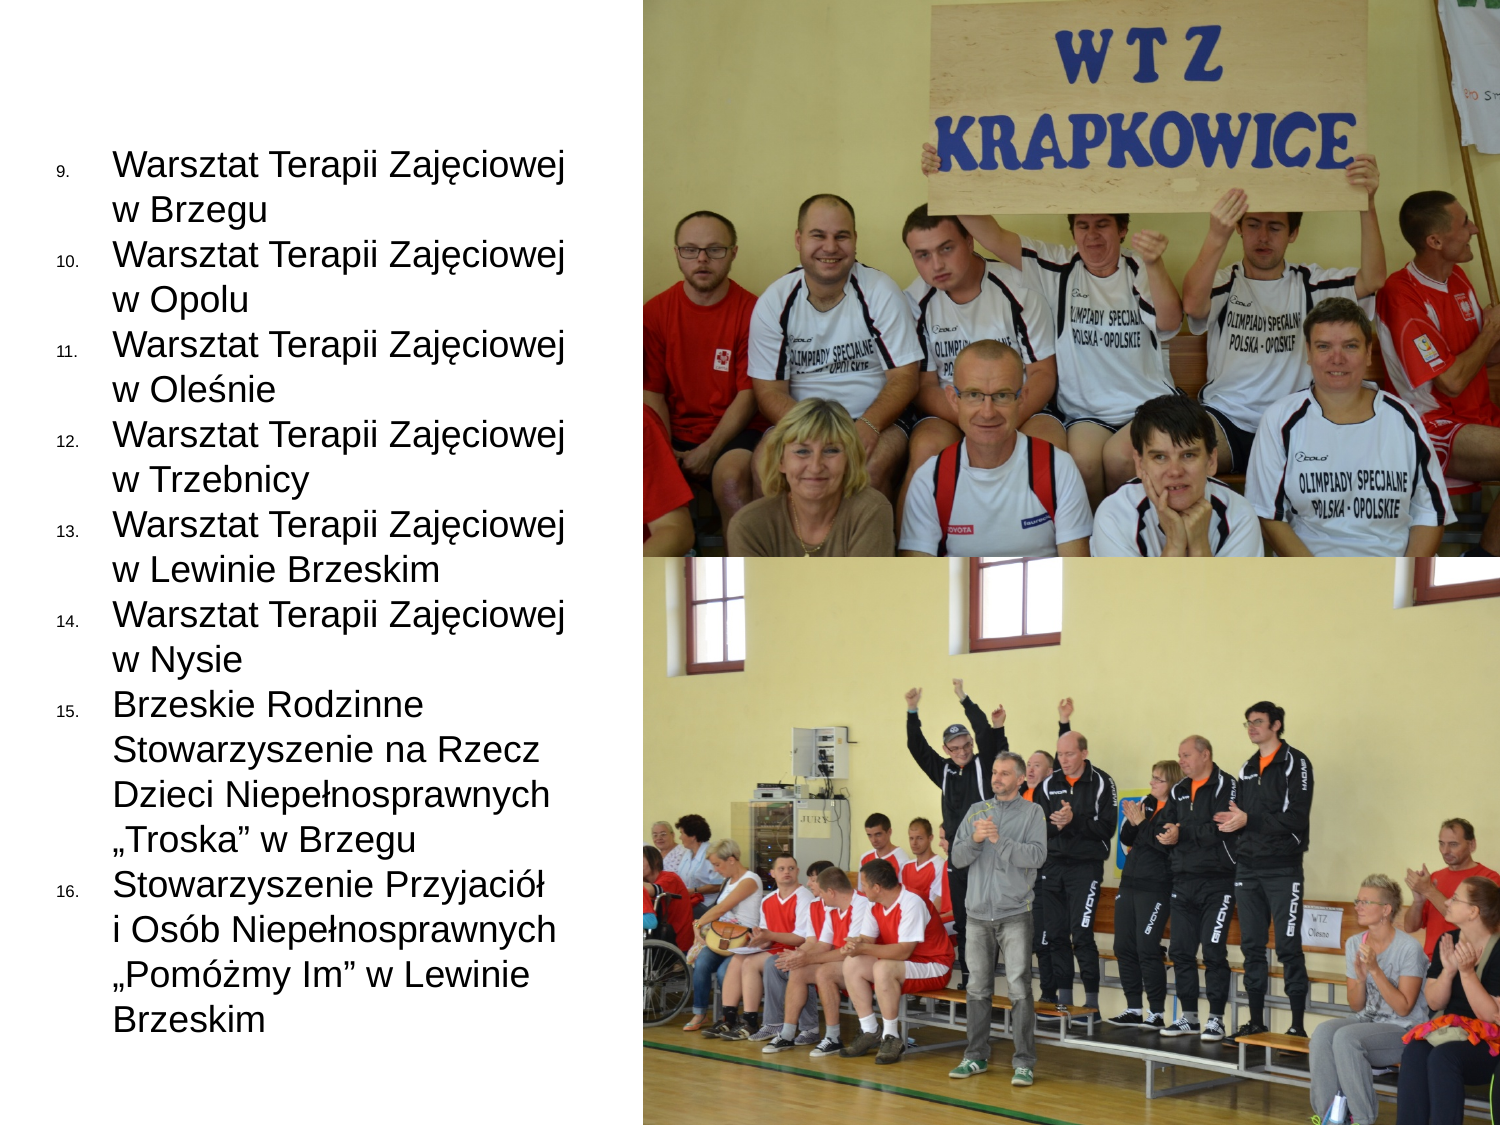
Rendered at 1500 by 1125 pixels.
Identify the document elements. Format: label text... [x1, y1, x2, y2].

text_box Warsztat Terapii Zajęciowej w Brzegu Warsztat Terapii Zajęciowej w Opolu Warsztat Terapii Zajęciowej w Oleśnie Warsztat Terapii Zajęciowej w Trzebnicy Warsztat Terapii Zajęciowej w Lewinie Brzeskim Warsztat Terapii Zajęciowej w Nysie Brzeskie Rodzinne Stowarzyszenie na Rzecz Dzieci Niepełnosprawnych „Troska” w Brzegu Stowarzyszenie Przyjaciół i Osób Niepełnosprawnych „Pomóżmy Im” w Lewinie Brzeskim [41, 42, 597, 1093]
picture [643, 0, 1500, 1125]
